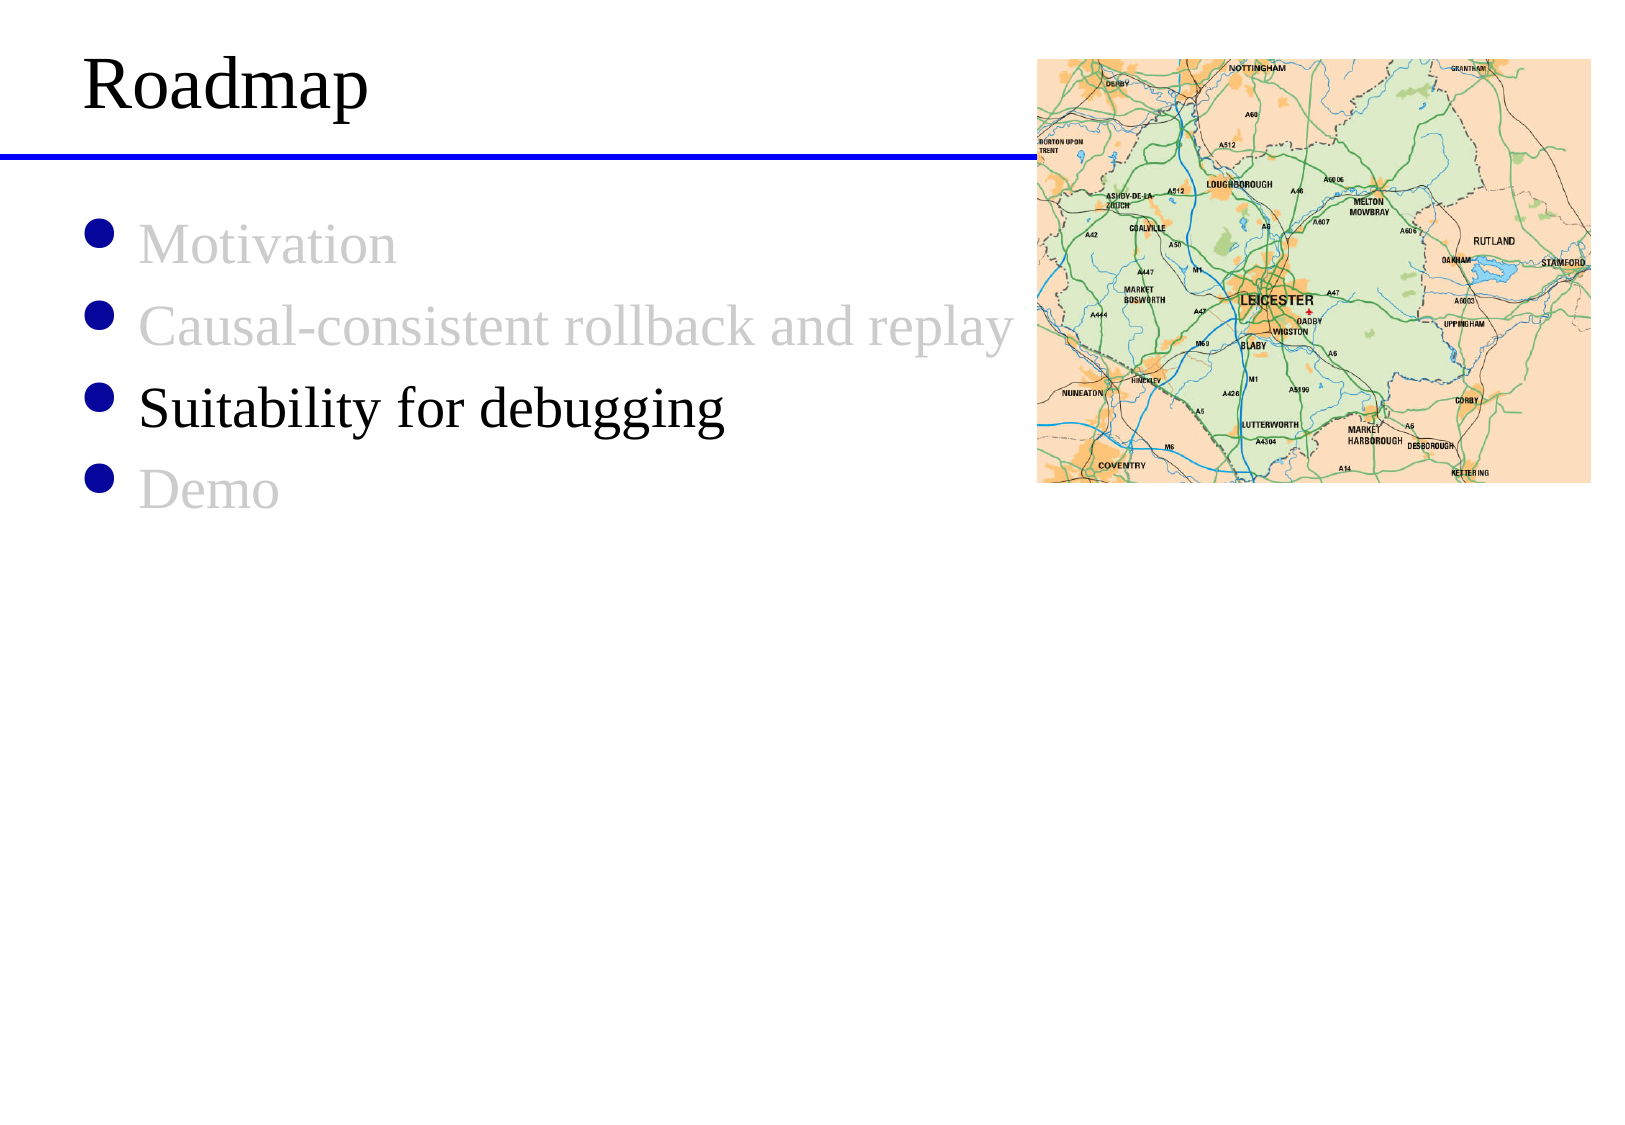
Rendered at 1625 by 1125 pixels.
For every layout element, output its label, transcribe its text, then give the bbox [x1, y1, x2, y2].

title Roadmap [67, 27, 1544, 131]
picture [1037, 59, 1591, 483]
list Motivation Causal-consistent rollback and replay Suitability for debugging Demo [67, 198, 1478, 1061]
